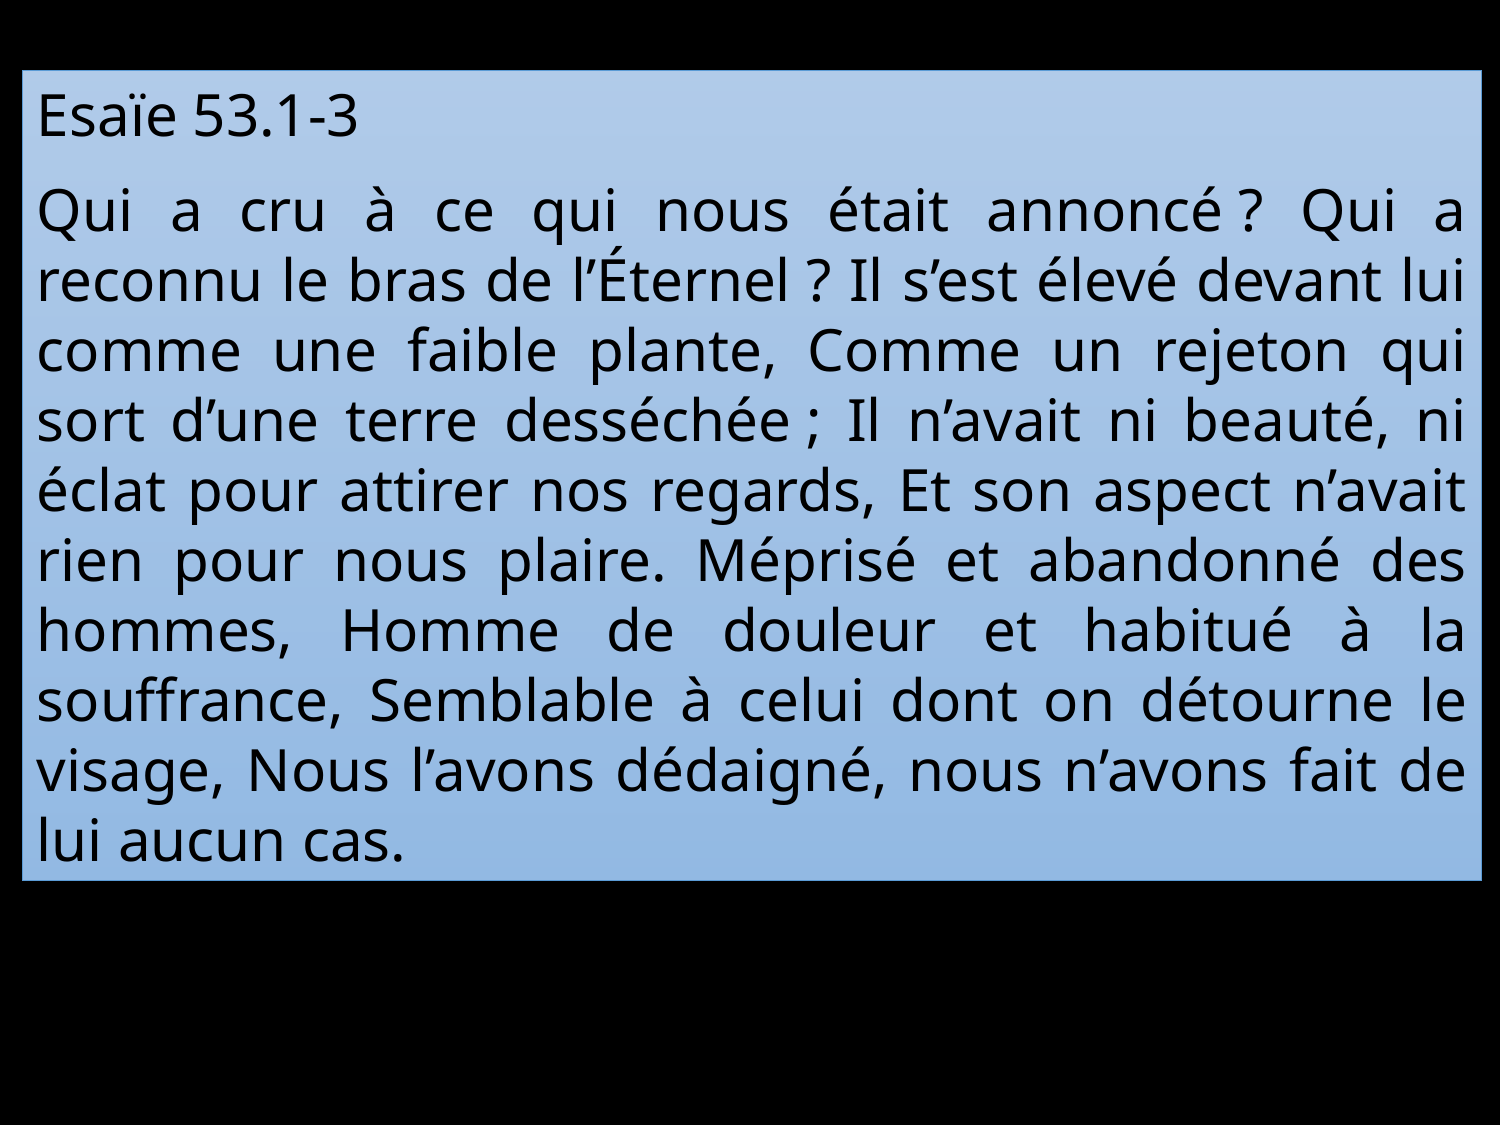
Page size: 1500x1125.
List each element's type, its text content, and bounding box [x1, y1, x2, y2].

text_box Esaïe 53.1-3 Qui a cru à ce qui nous était annoncé ? Qui a reconnu le bras de l’Éternel ? Il s’est élevé devant lui comme une faible plante, Comme un rejeton qui sort d’une terre desséchée ; Il n’avait ni beauté, ni éclat pour attirer nos regards, Et son aspect n’avait rien pour nous plaire. Méprisé et abandonné des hommes, Homme de douleur et habitué à la souffrance, Semblable à celui dont on détourne le visage, Nous l’avons dédaigné, nous n’avons fait de lui aucun cas. [22, 70, 1482, 881]
